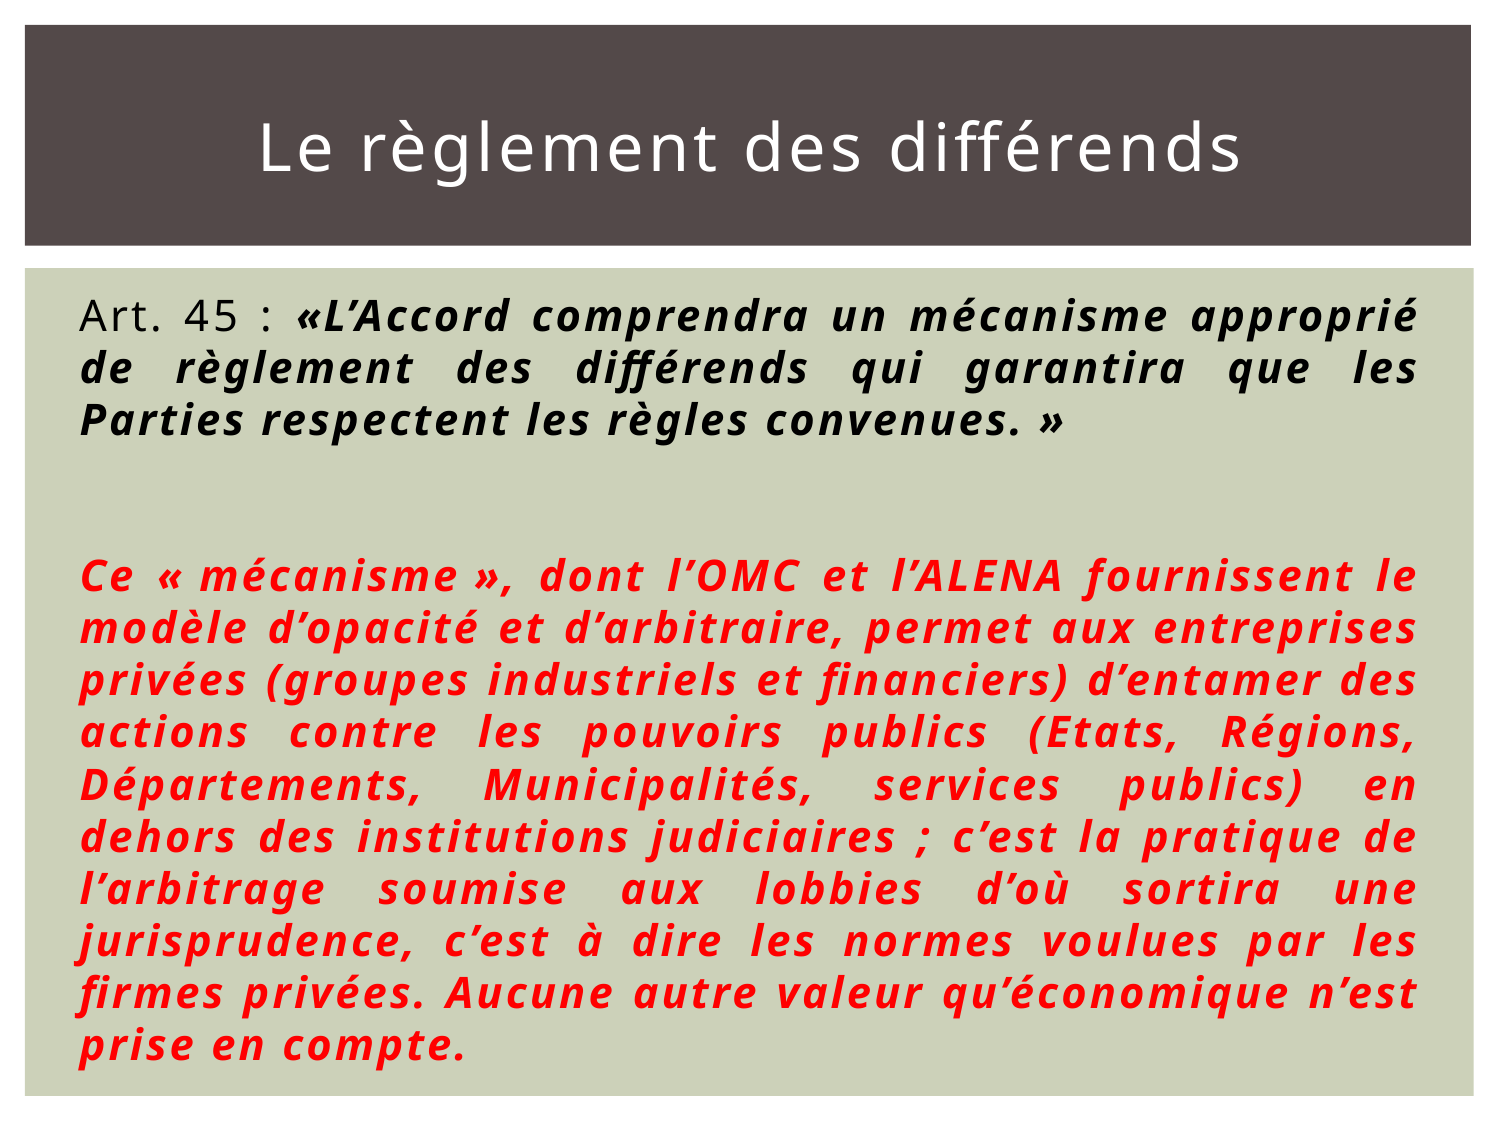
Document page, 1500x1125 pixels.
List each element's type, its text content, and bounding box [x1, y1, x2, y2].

title Le règlement des différends [62, 58, 1438, 232]
list Art. 45 : «L’Accord comprendra un mécanisme approprié de règlement des différends qui garantira que les Parties respectent les règles convenues. » Ce « mécanisme », dont l’OMC et l’ALENA fournissent le modèle d’opacité et d’arbitraire, permet aux entreprises privées (groupes industriels et financiers) d’entamer des actions contre les pouvoirs publics (Etats, Régions, Départements, Municipalités, services publics) en dehors des institutions judiciaires ; c’est la pratique de l’arbitrage soumise aux lobbies d’où sortira une jurisprudence, c’est à dire les normes voulues par les firmes privées. Aucune autre valeur qu’économique n’est prise en compte. [58, 280, 1438, 1081]
